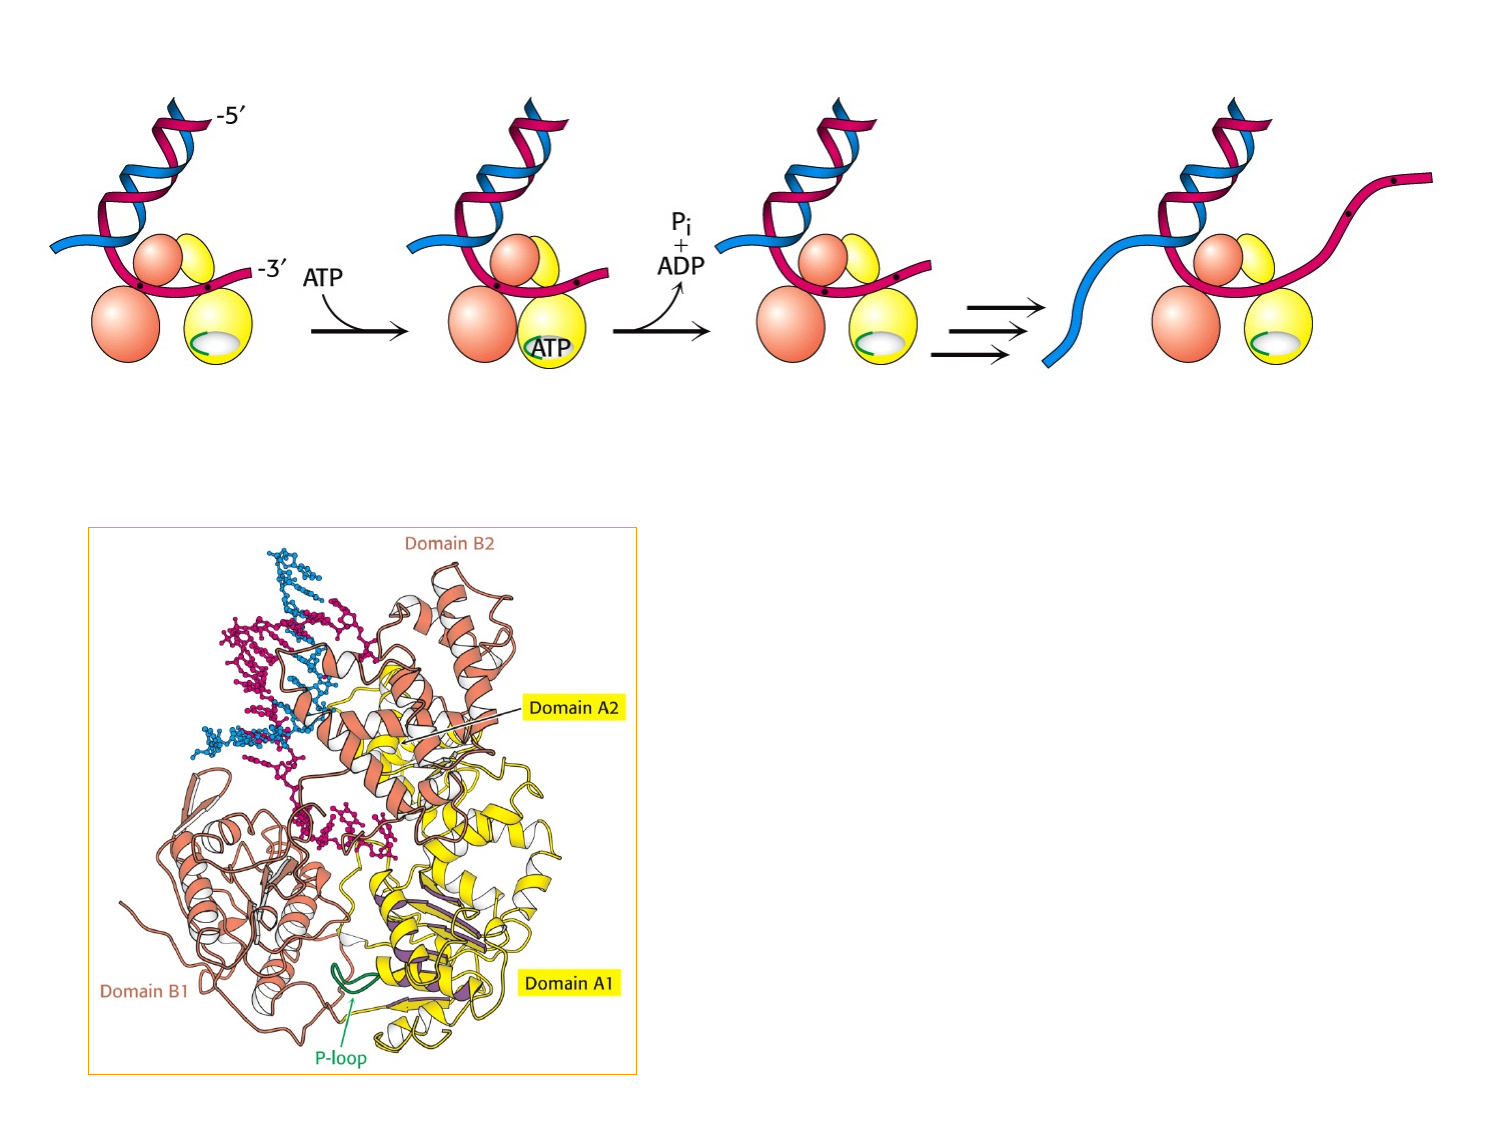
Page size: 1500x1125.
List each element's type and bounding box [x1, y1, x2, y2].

picture [88, 527, 636, 1075]
picture [41, 78, 1442, 394]
